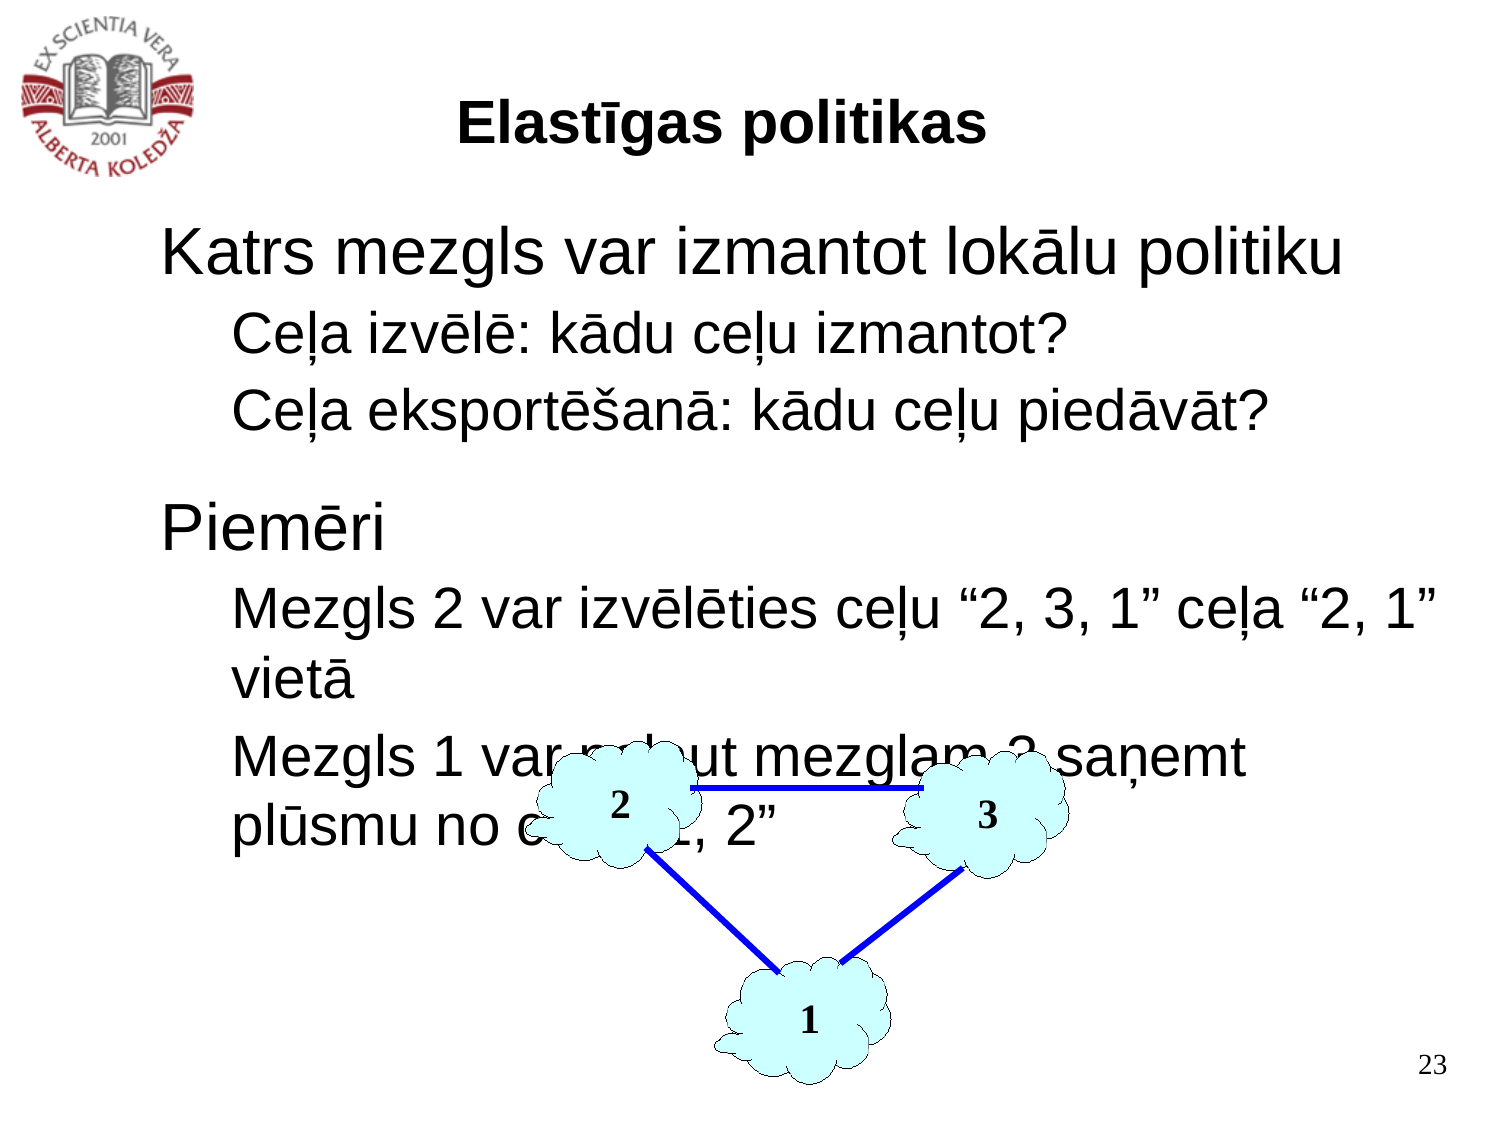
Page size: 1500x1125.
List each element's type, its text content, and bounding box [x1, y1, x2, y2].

chart [890, 742, 1078, 887]
title Elastīgas politikas [50, 62, 1374, 175]
picture [21, 16, 194, 177]
text_box 3 [962, 778, 1014, 845]
chart [712, 948, 900, 1092]
list Katrs mezgls var izmantot lokālu politiku Ceļa izvēlē: kādu ceļu izmantot? Ceļa eksportēšanā: kādu ceļu piedāvāt? Piemēri Mezgls 2 var izvēlēties ceļu “2, 3, 1” ceļa “2, 1” vietā Mezgls 1 var neļaut mezglam 3 saņemt plūsmu no ceļa “1, 2” [74, 200, 1463, 1101]
text_box 2 [595, 769, 647, 835]
chart [523, 732, 711, 877]
text_box 1 [784, 984, 836, 1051]
